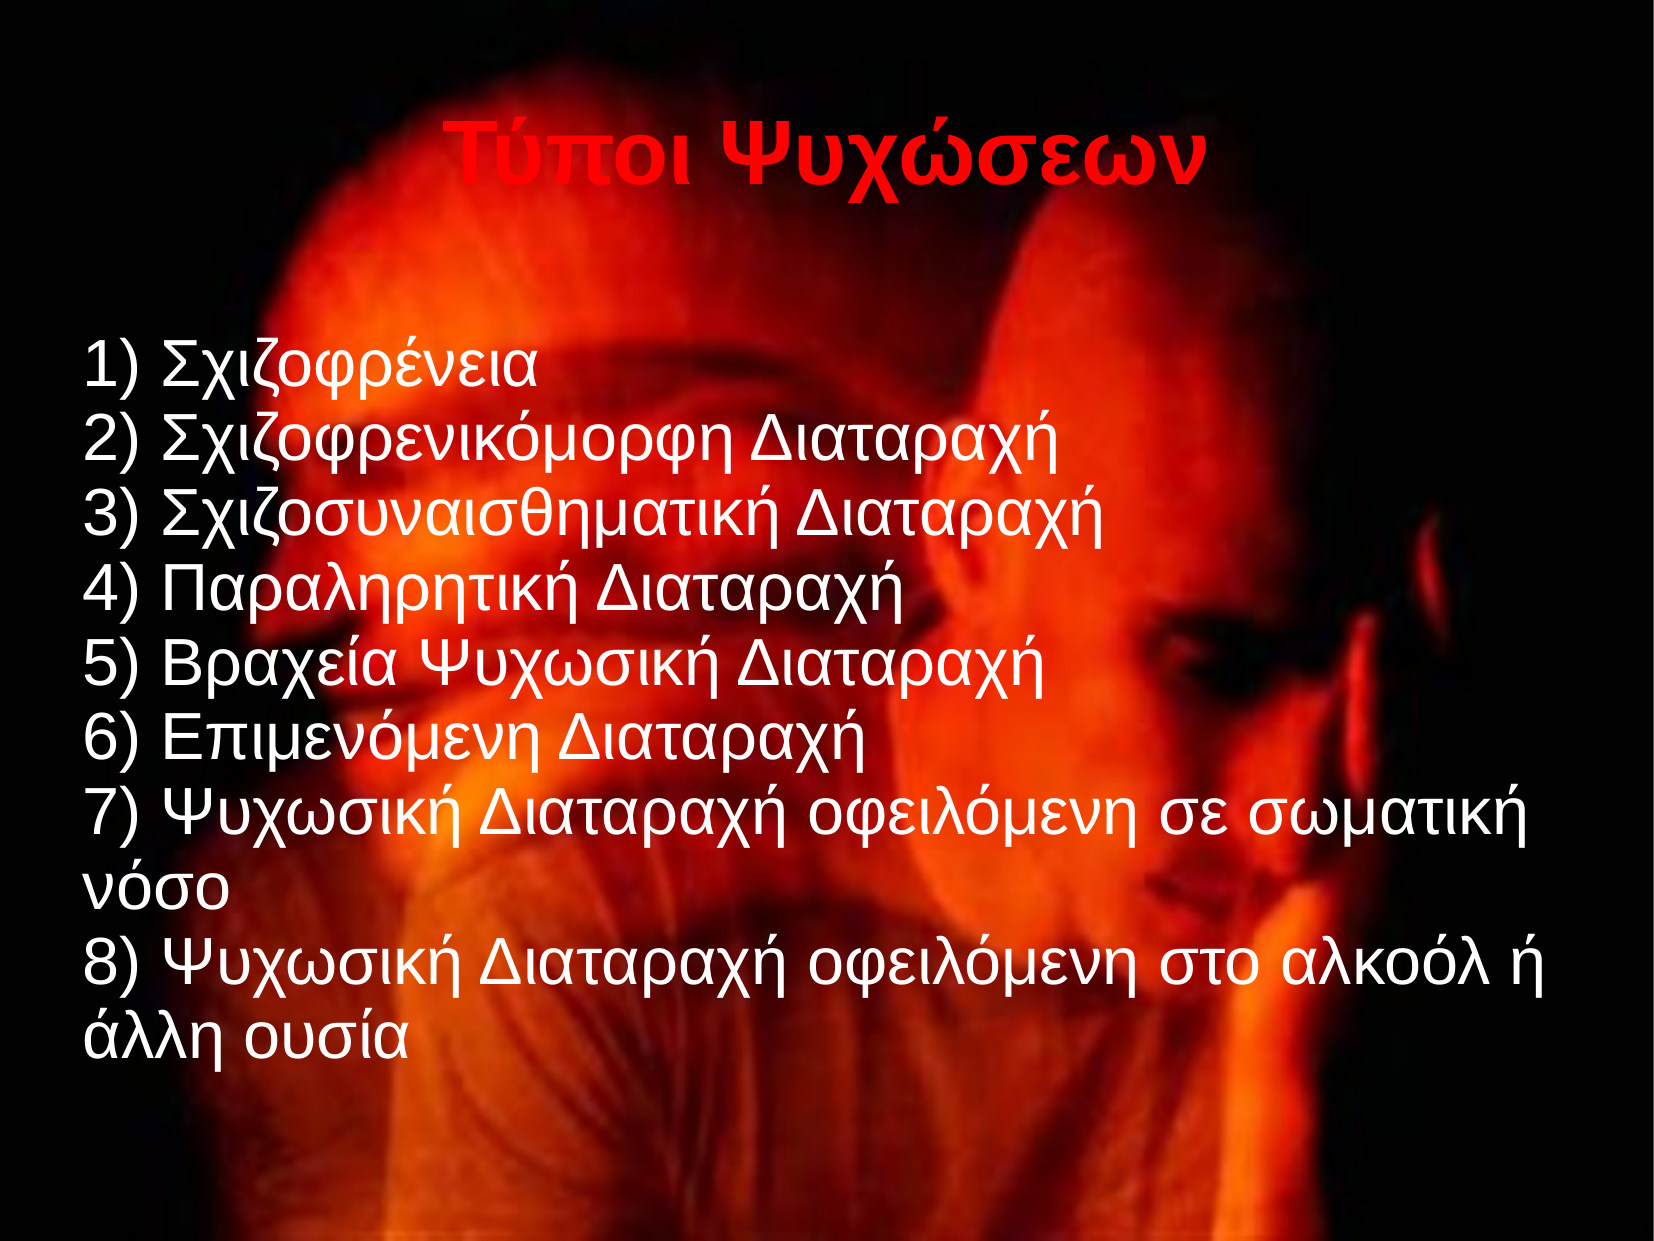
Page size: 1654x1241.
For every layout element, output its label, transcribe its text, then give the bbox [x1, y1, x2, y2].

subtitle 1) Σχιζοφρένεια 2) Σχιζοφρενικόμορφη Διαταραχή 3) Σχιζοσυναισθηματική Διαταραχή 4) Παραληρητική Διαταραχή 5) Βραχεία Ψυχωσική Διαταραχή 6) Επιμενόμενη Διαταραχή 7) Ψυχωσική Διαταραχή οφειλόμενη σε σωματική νόσο 8) Ψυχωσική Διαταραχή οφειλόμενη στο αλκοόλ ή άλλη ουσία [82, 250, 1571, 1149]
picture [0, 0, 1654, 1241]
title Τύποι Ψυχώσεων [82, 56, 1571, 250]
